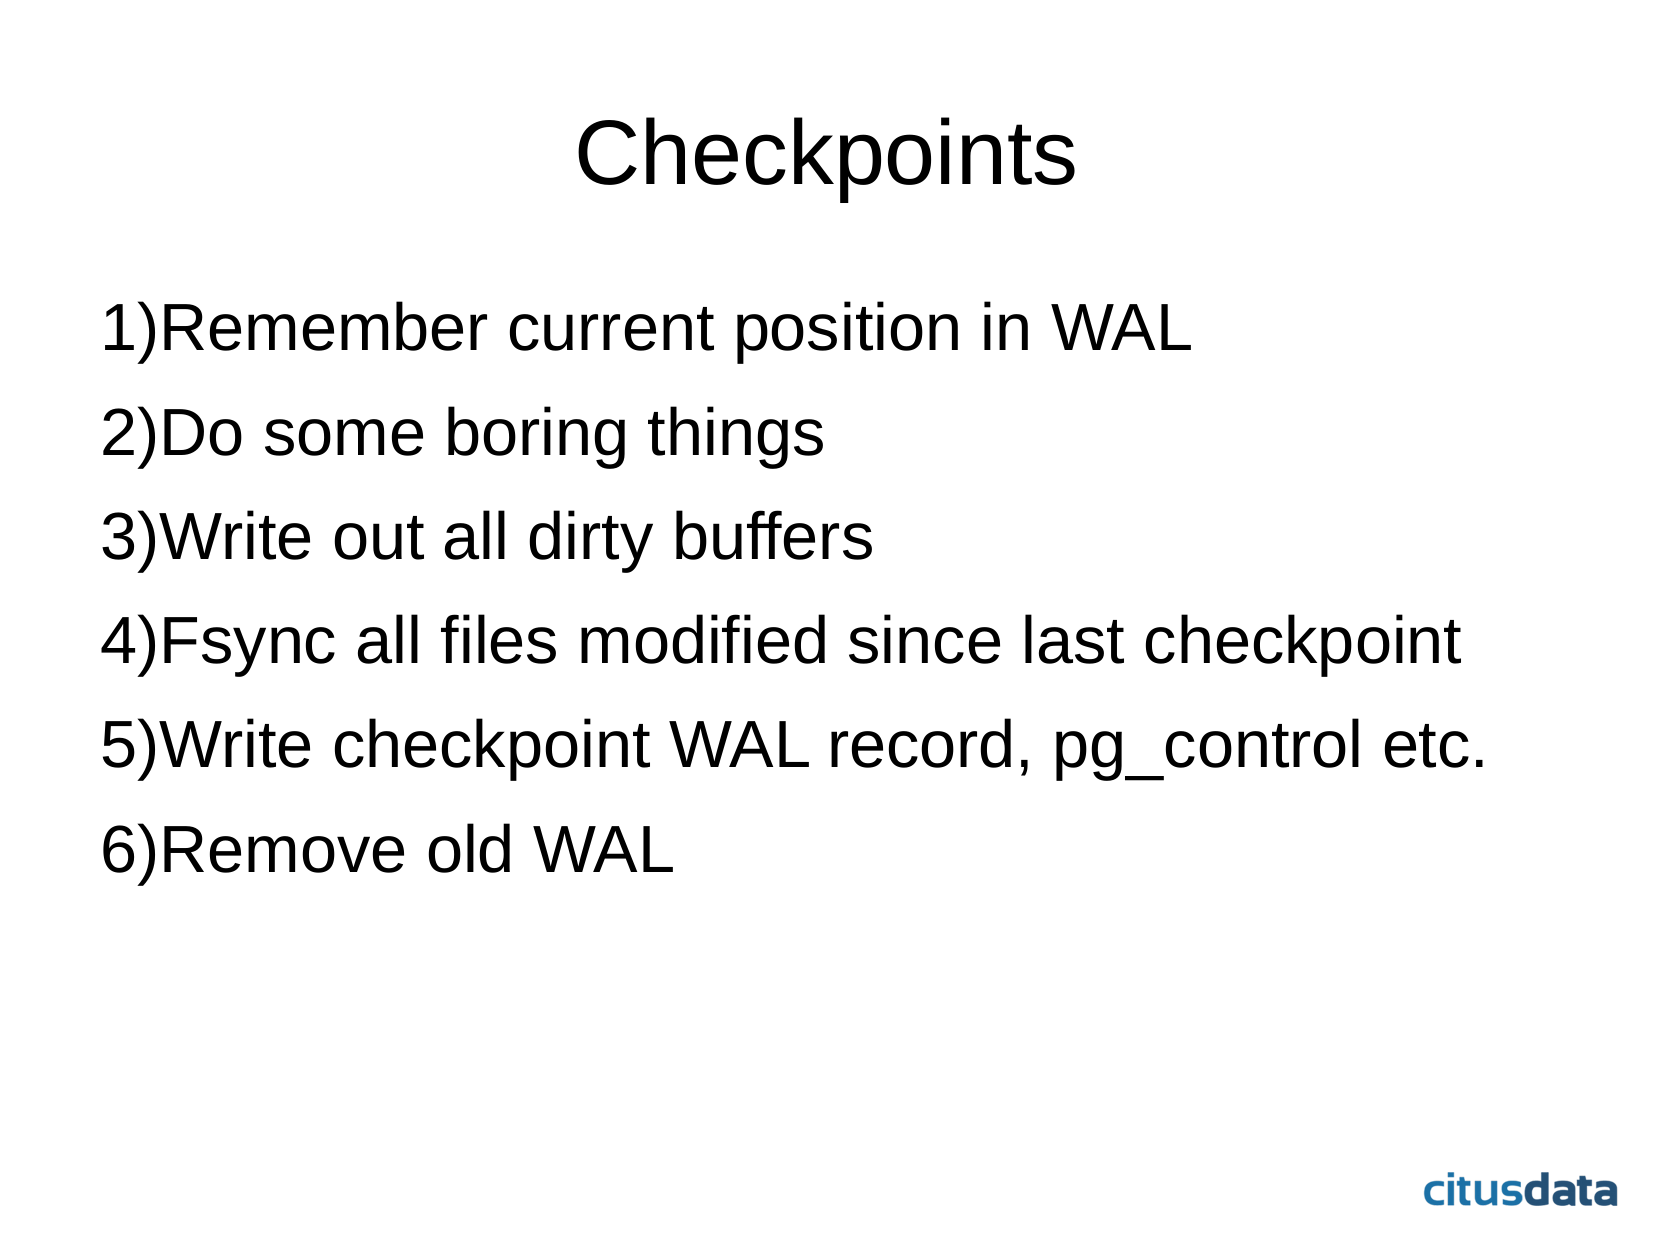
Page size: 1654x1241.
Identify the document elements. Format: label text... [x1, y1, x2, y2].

list Remember current position in WAL Do some boring things Write out all dirty buffers Fsync all files modified since last checkpoint Write checkpoint WAL record, pg_control etc. Remove old WAL [82, 290, 1571, 1096]
picture [1420, 1167, 1622, 1209]
title Checkpoints [82, 49, 1571, 257]
